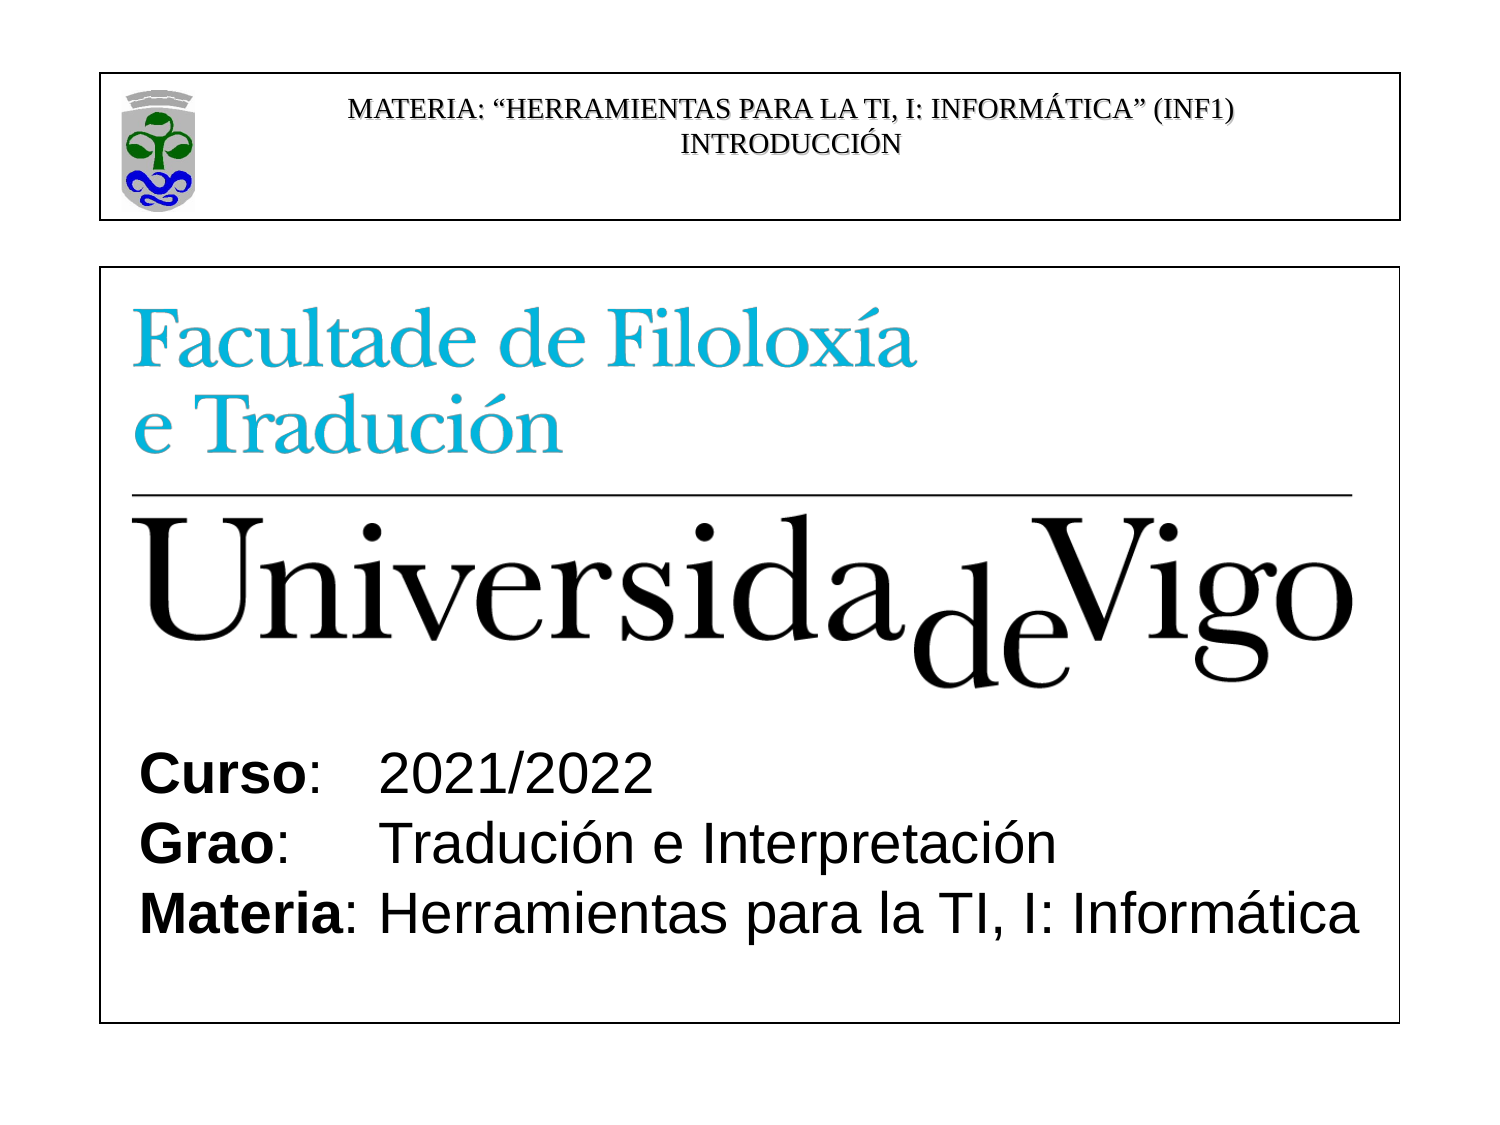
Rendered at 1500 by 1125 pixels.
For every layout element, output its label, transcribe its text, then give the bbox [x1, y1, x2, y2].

picture [71, 220, 1413, 764]
text_box Curso: 2021/2022 Grao: Tradución e Interpretación Materia: Herramientas para la TI, I: Informática [123, 727, 1403, 1026]
text_box MATERIA: “HERRAMIENTAS PARA LA TI, I: INFORMÁTICA” (INF1) INTRODUCCIÓN [206, 81, 1377, 217]
